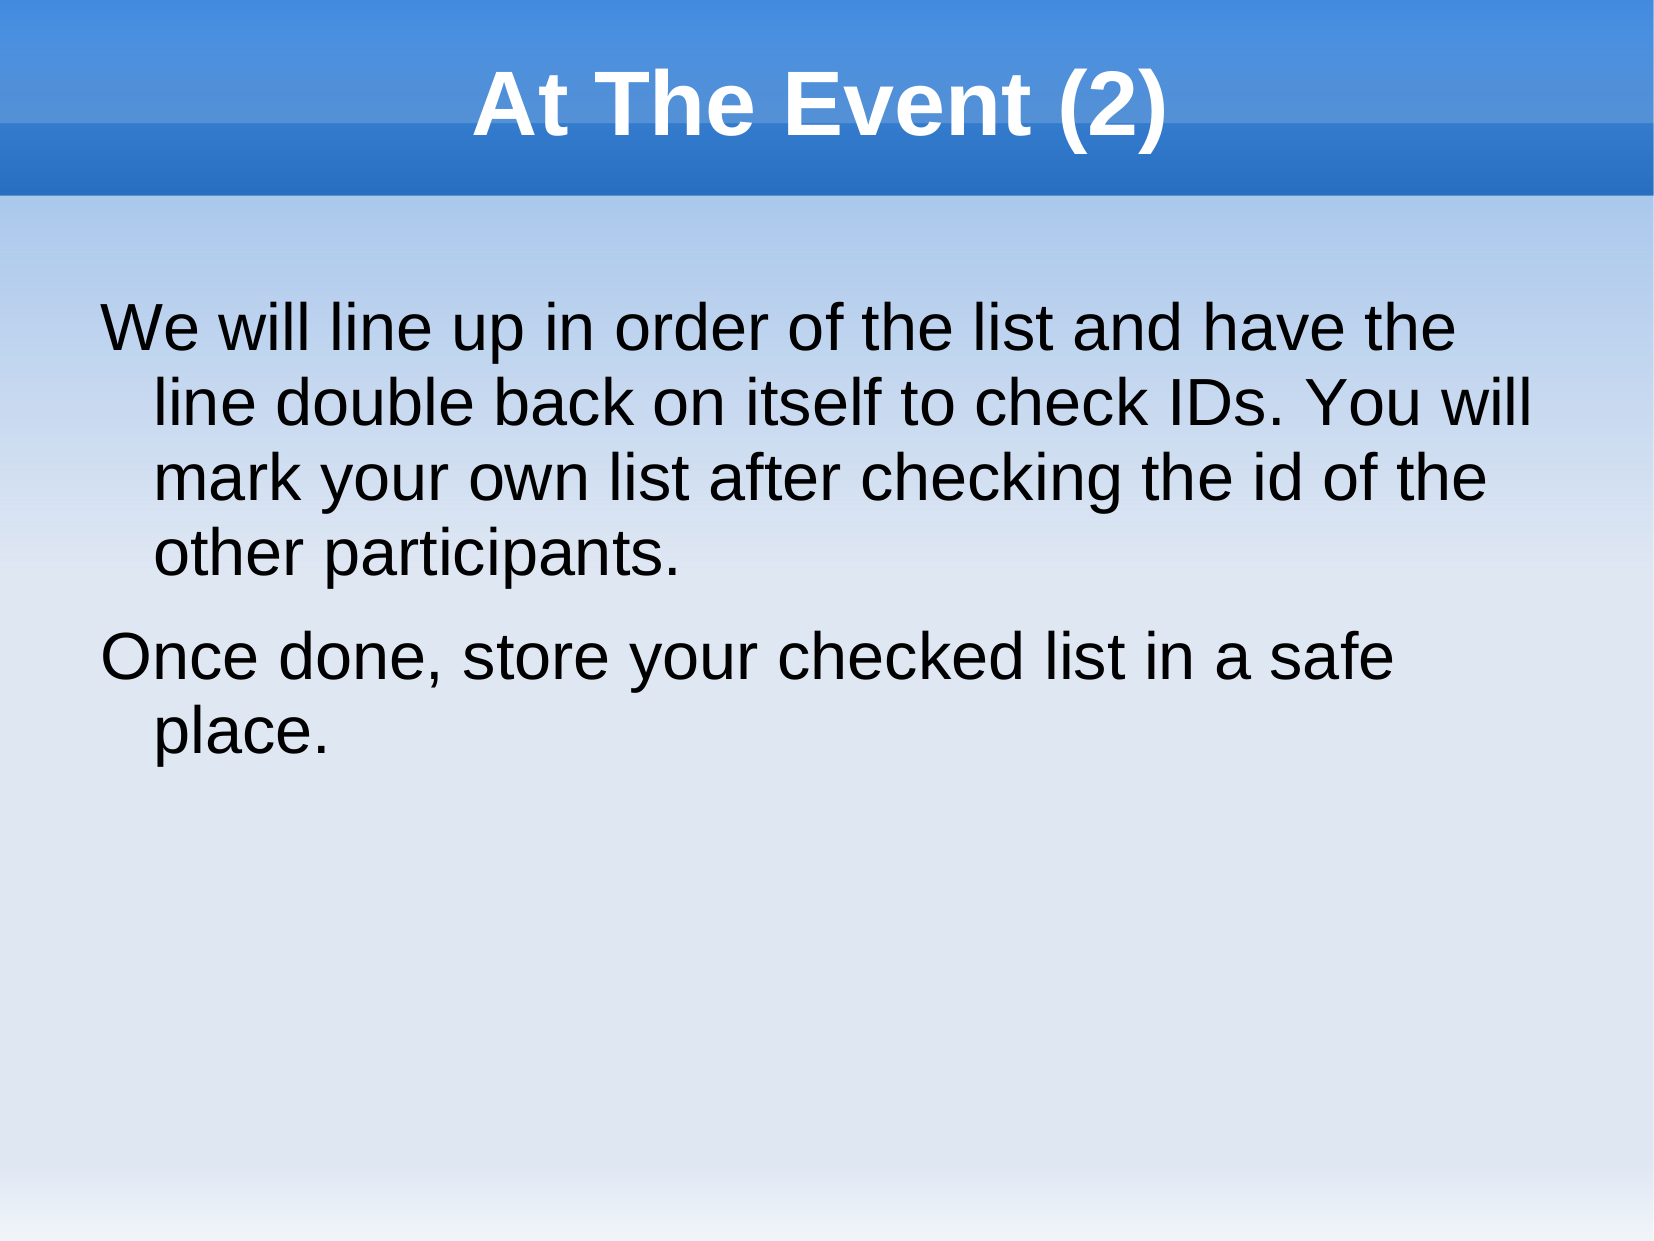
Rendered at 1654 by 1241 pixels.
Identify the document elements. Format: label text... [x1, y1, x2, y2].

picture [0, 0, 1654, 1241]
title At The Event (2) [76, 0, 1565, 208]
list We will line up in order of the list and have the line double back on itself to check IDs. You will mark your own list after checking the id of the other participants. Once done, store your checked list in a safe place. [82, 290, 1571, 1094]
